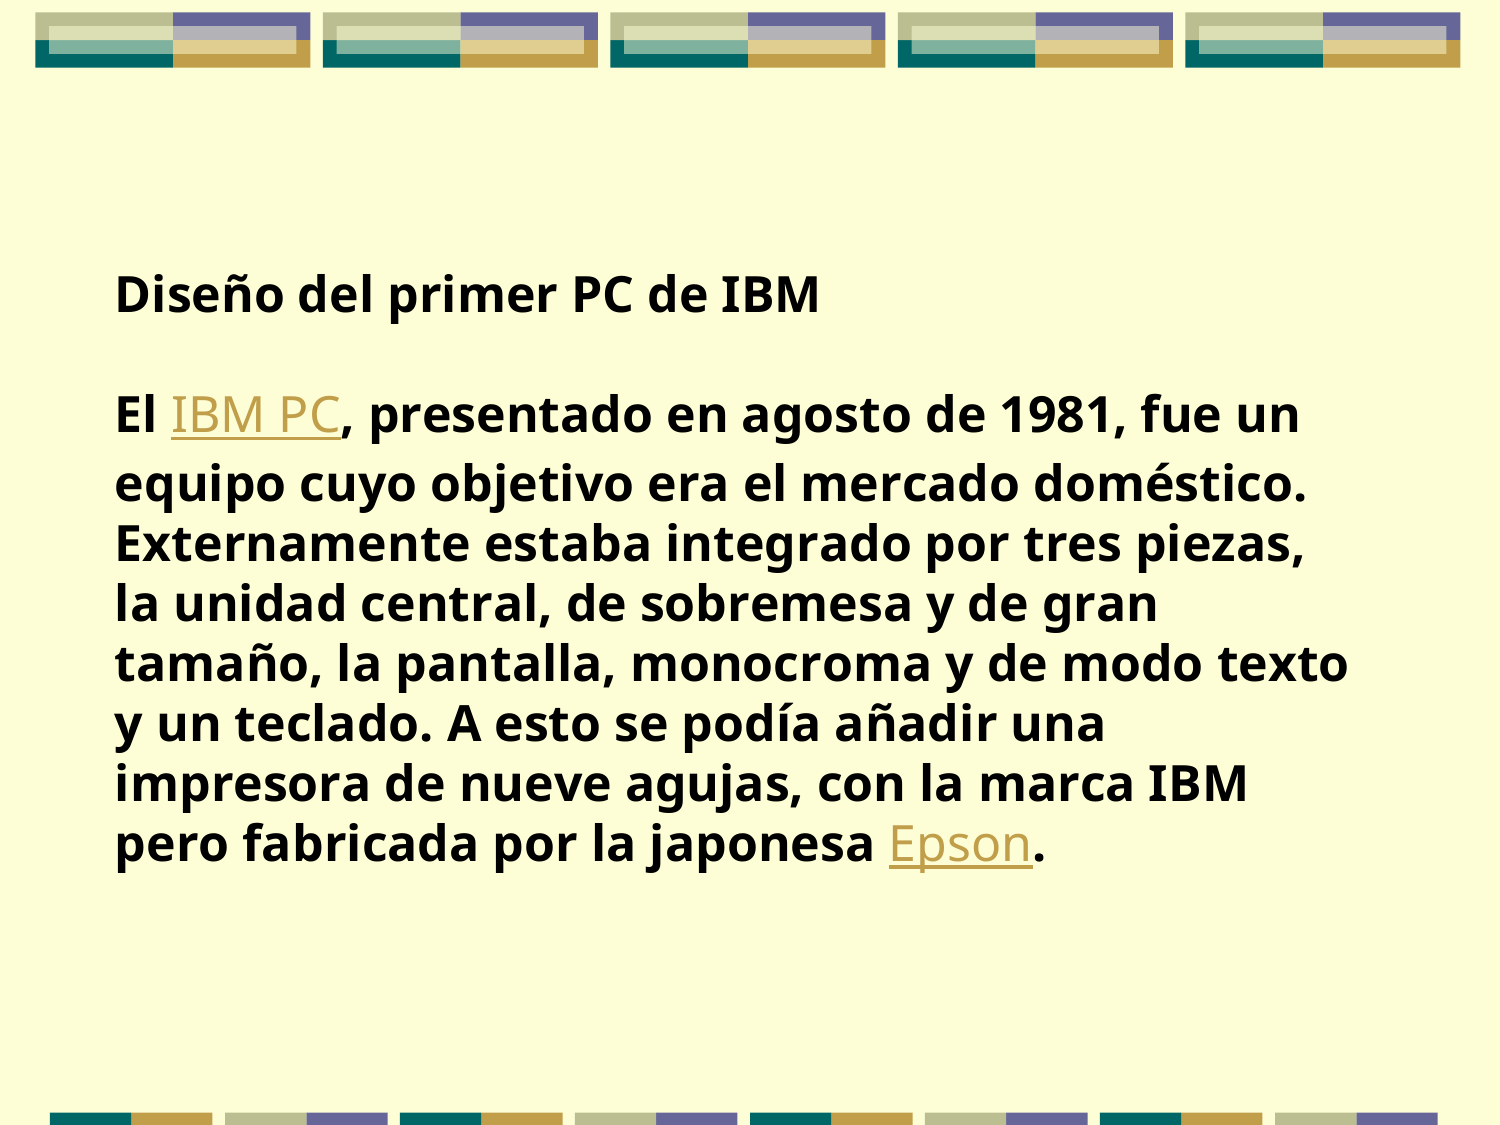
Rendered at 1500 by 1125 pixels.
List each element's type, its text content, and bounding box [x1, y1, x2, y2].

title Diseño del primer PC de IBM El IBM PC, presentado en agosto de 1981, fue un equipo cuyo objetivo era el mercado doméstico. Externamente estaba integrado por tres piezas, la unidad central, de sobremesa y de gran tamaño, la pantalla, monocroma y de modo texto y un teclado. A esto se podía añadir una impresora de nueve agujas, con la marca IBM pero fabricada por la japonesa Epson. [99, 537, 1375, 725]
